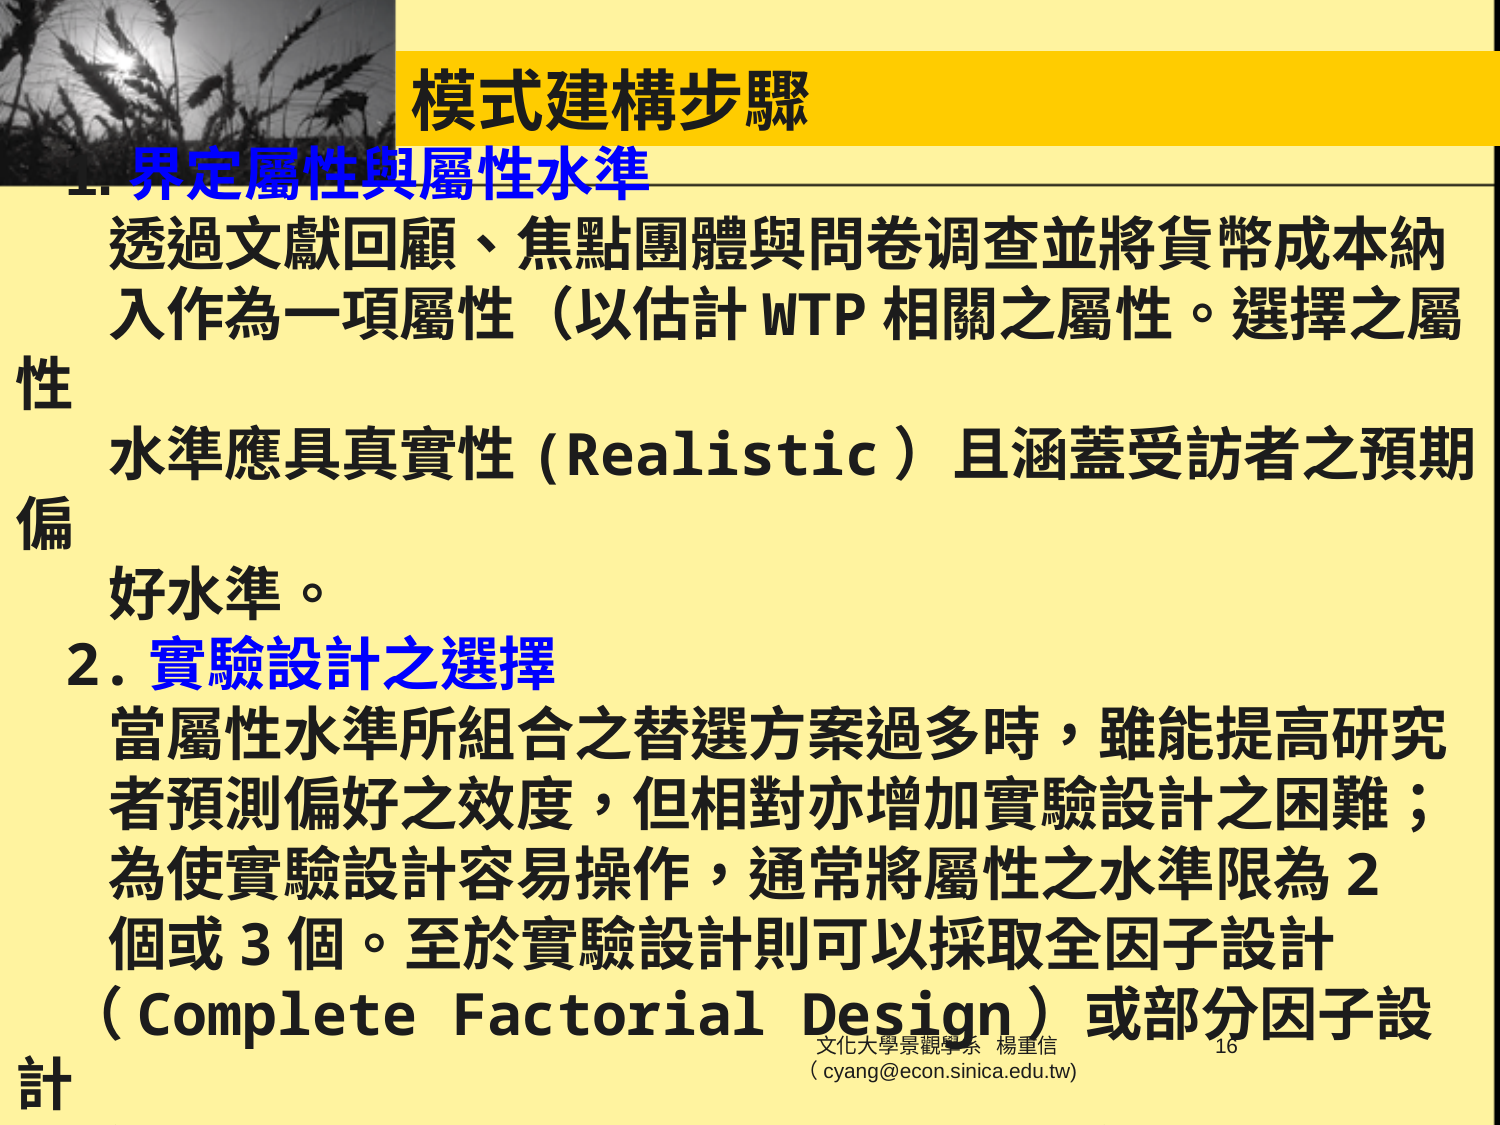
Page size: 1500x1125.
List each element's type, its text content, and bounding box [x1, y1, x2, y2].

text_box 1.界定屬性與屬性水準 透過文獻回顧、焦點團體與問卷调查並將貨幣成本納 入作為一項屬性（以估計WTP相關之屬性。選擇之屬性 水準應具真實性(Realistic）且涵蓋受訪者之預期偏 好水準。 2.實驗設計之選擇 當屬性水準所組合之替選方案過多時，雖能提高研究 者預測偏好之效度，但相對亦增加實驗設計之困難； 為使實驗設計容易操作，通常將屬性之水準限為2 個或3個。至於實驗設計則可以採取全因子設計 （Complete Factorial Design）或部分因子設計 （Fractional Factorial Design）。 [0, 130, 1500, 1125]
text_box 模式建構步驟 [645, 120, 664, 130]
text_box 模式建構步驟 [396, 51, 1500, 130]
text_box 模式建構步驟 [441, 121, 468, 130]
text_box 模式建構步驟 [553, 123, 579, 130]
